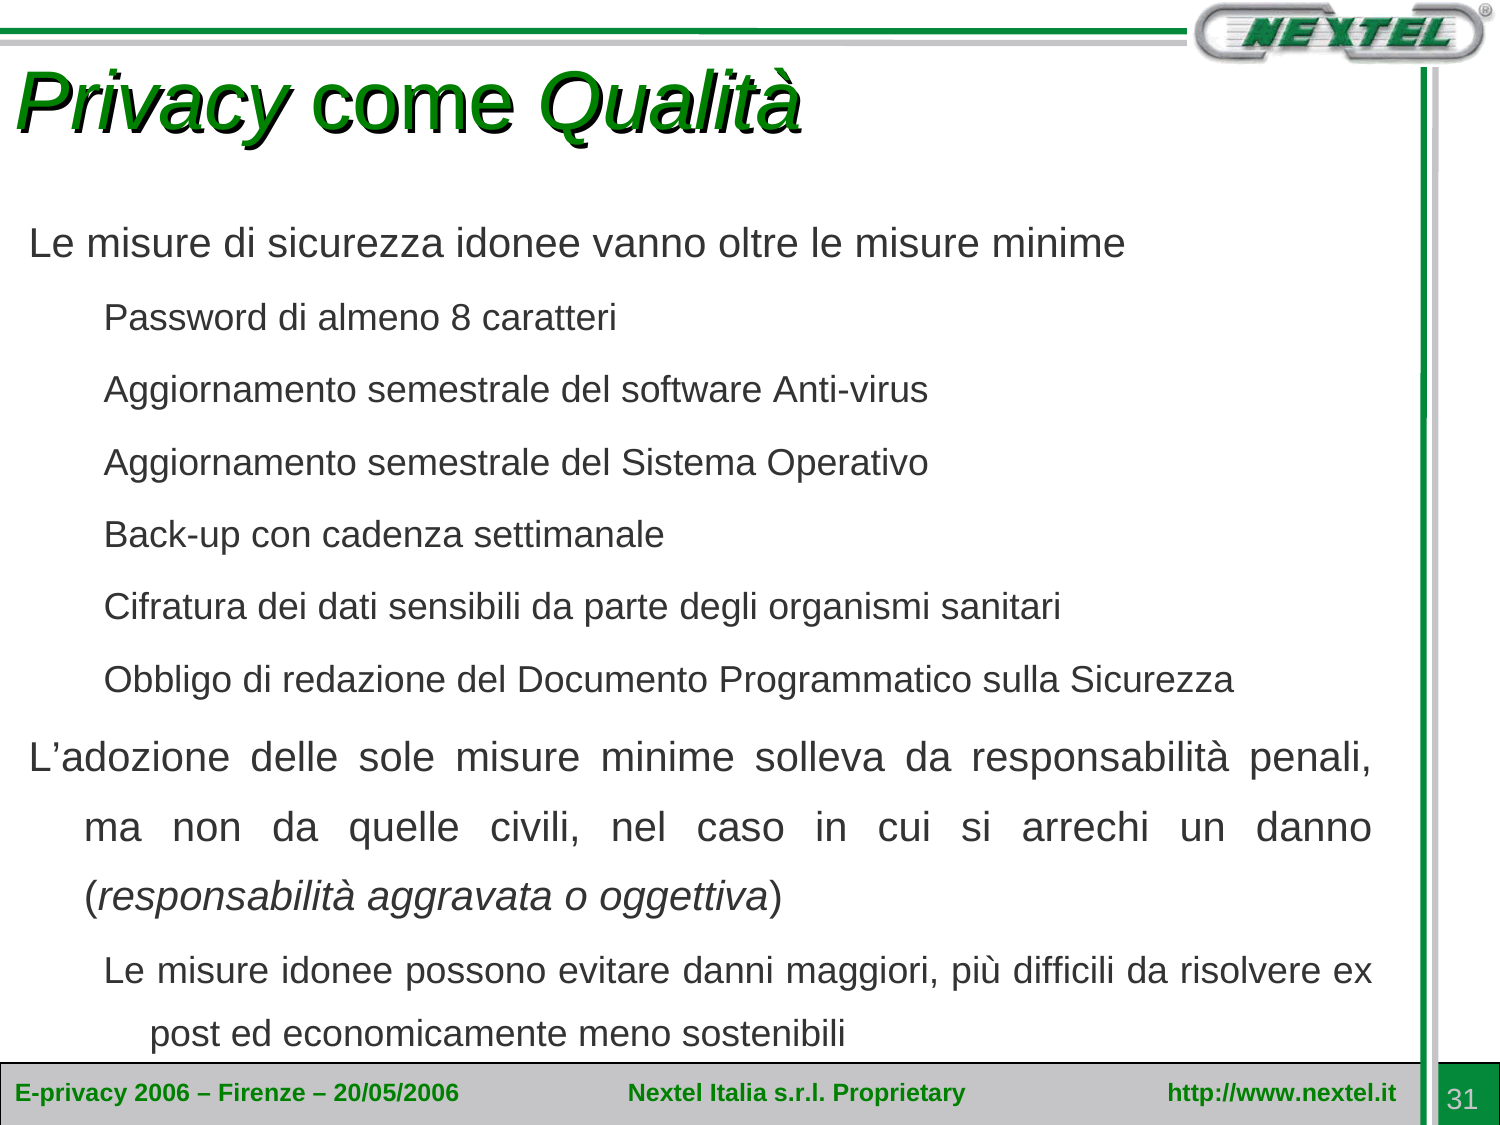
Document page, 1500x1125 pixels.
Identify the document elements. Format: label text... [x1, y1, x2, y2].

title Privacy come Qualità [0, 39, 1182, 162]
list Le misure di sicurezza idonee vanno oltre le misure minime Password di almeno 8 caratteri Aggiornamento semestrale del software Anti-virus Aggiornamento semestrale del Sistema Operativo Back-up con cadenza settimanale Cifratura dei dati sensibili da parte degli organismi sanitari Obbligo di redazione del Documento Programmatico sulla Sicurezza L’adozione delle sole misure minime solleva da responsabilità penali, ma non da quelle civili, nel caso in cui si arrechi un danno (responsabilità aggravata o oggettiva) Le misure idonee possono evitare danni maggiori, più difficili da risolvere ex post ed economicamente meno sostenibili [13, 188, 1388, 1042]
picture [1187, 0, 1500, 67]
